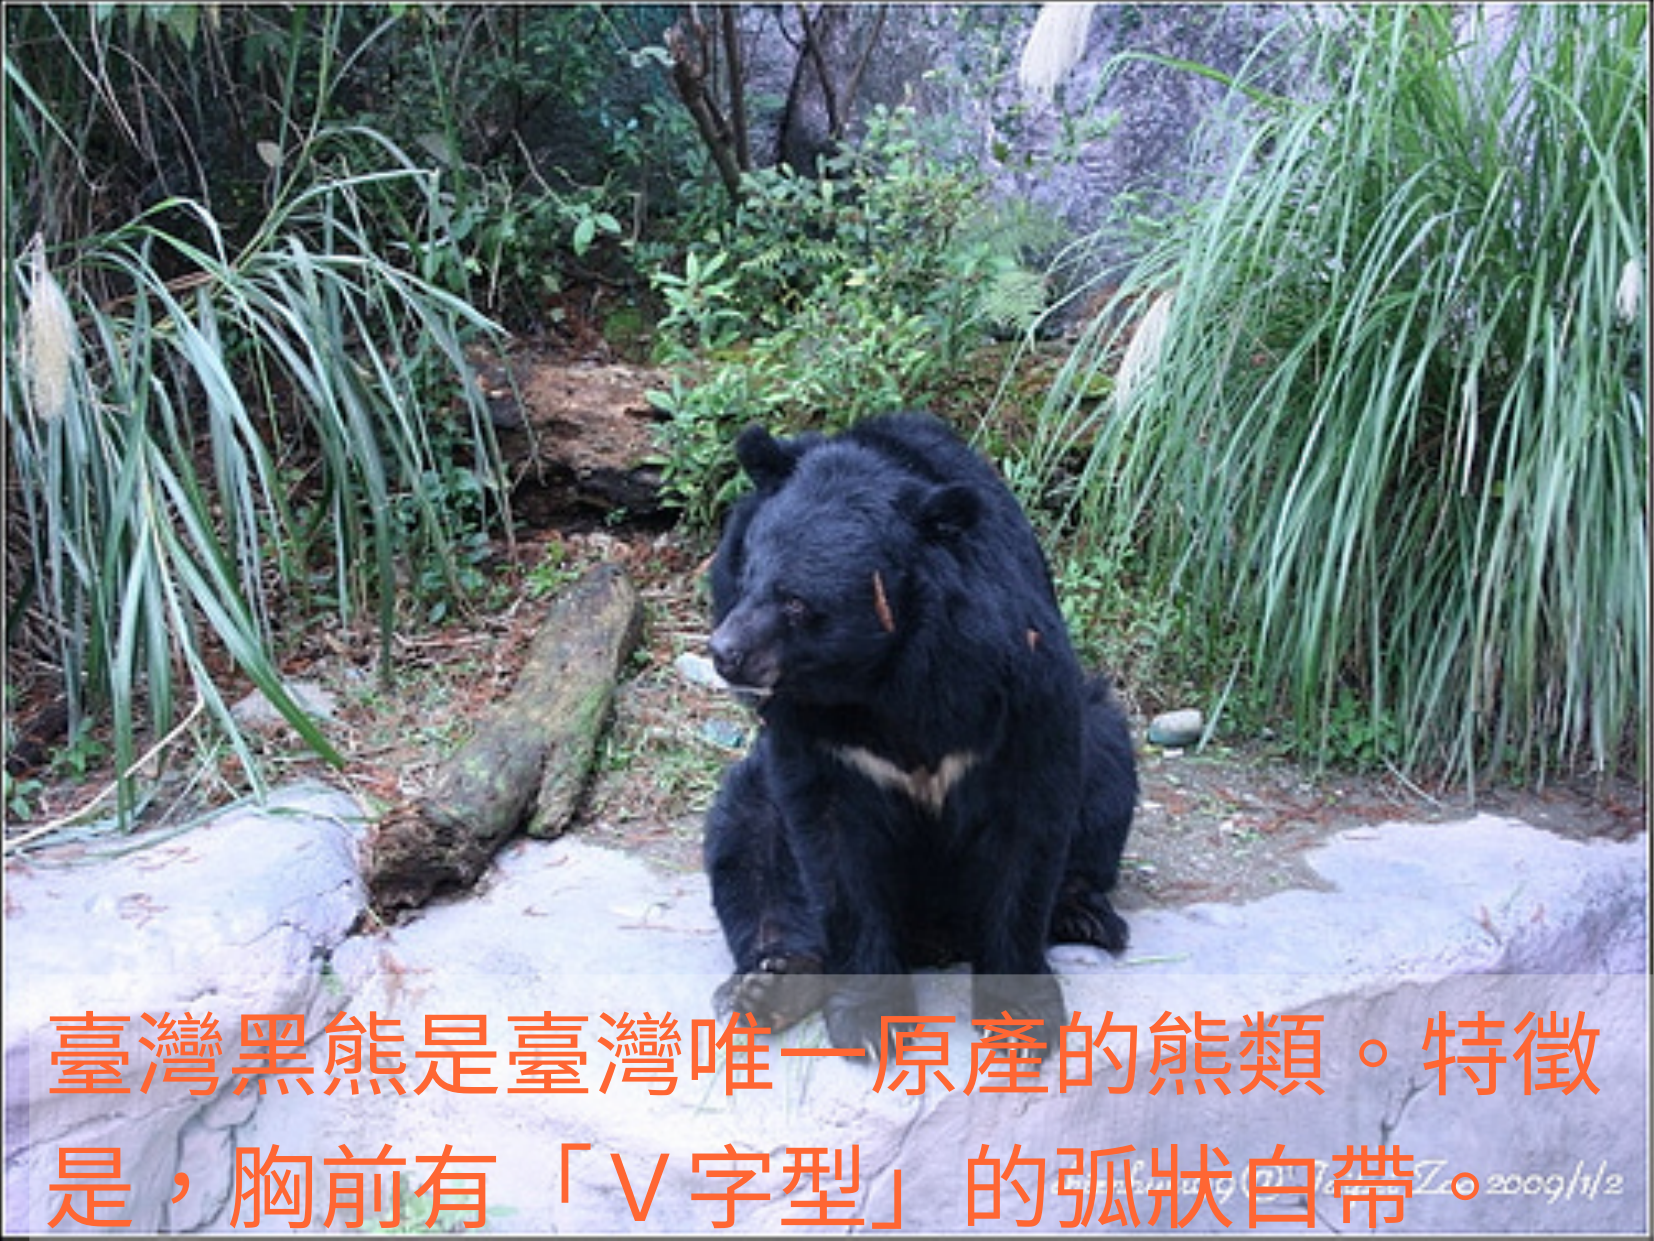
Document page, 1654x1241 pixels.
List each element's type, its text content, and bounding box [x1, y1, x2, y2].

picture [0, 0, 1654, 1241]
text_box 臺灣黑熊是臺灣唯一原產的熊類。特徵是，胸前有「Ｖ字型」的弧狀白帶。 [29, 974, 1654, 1211]
